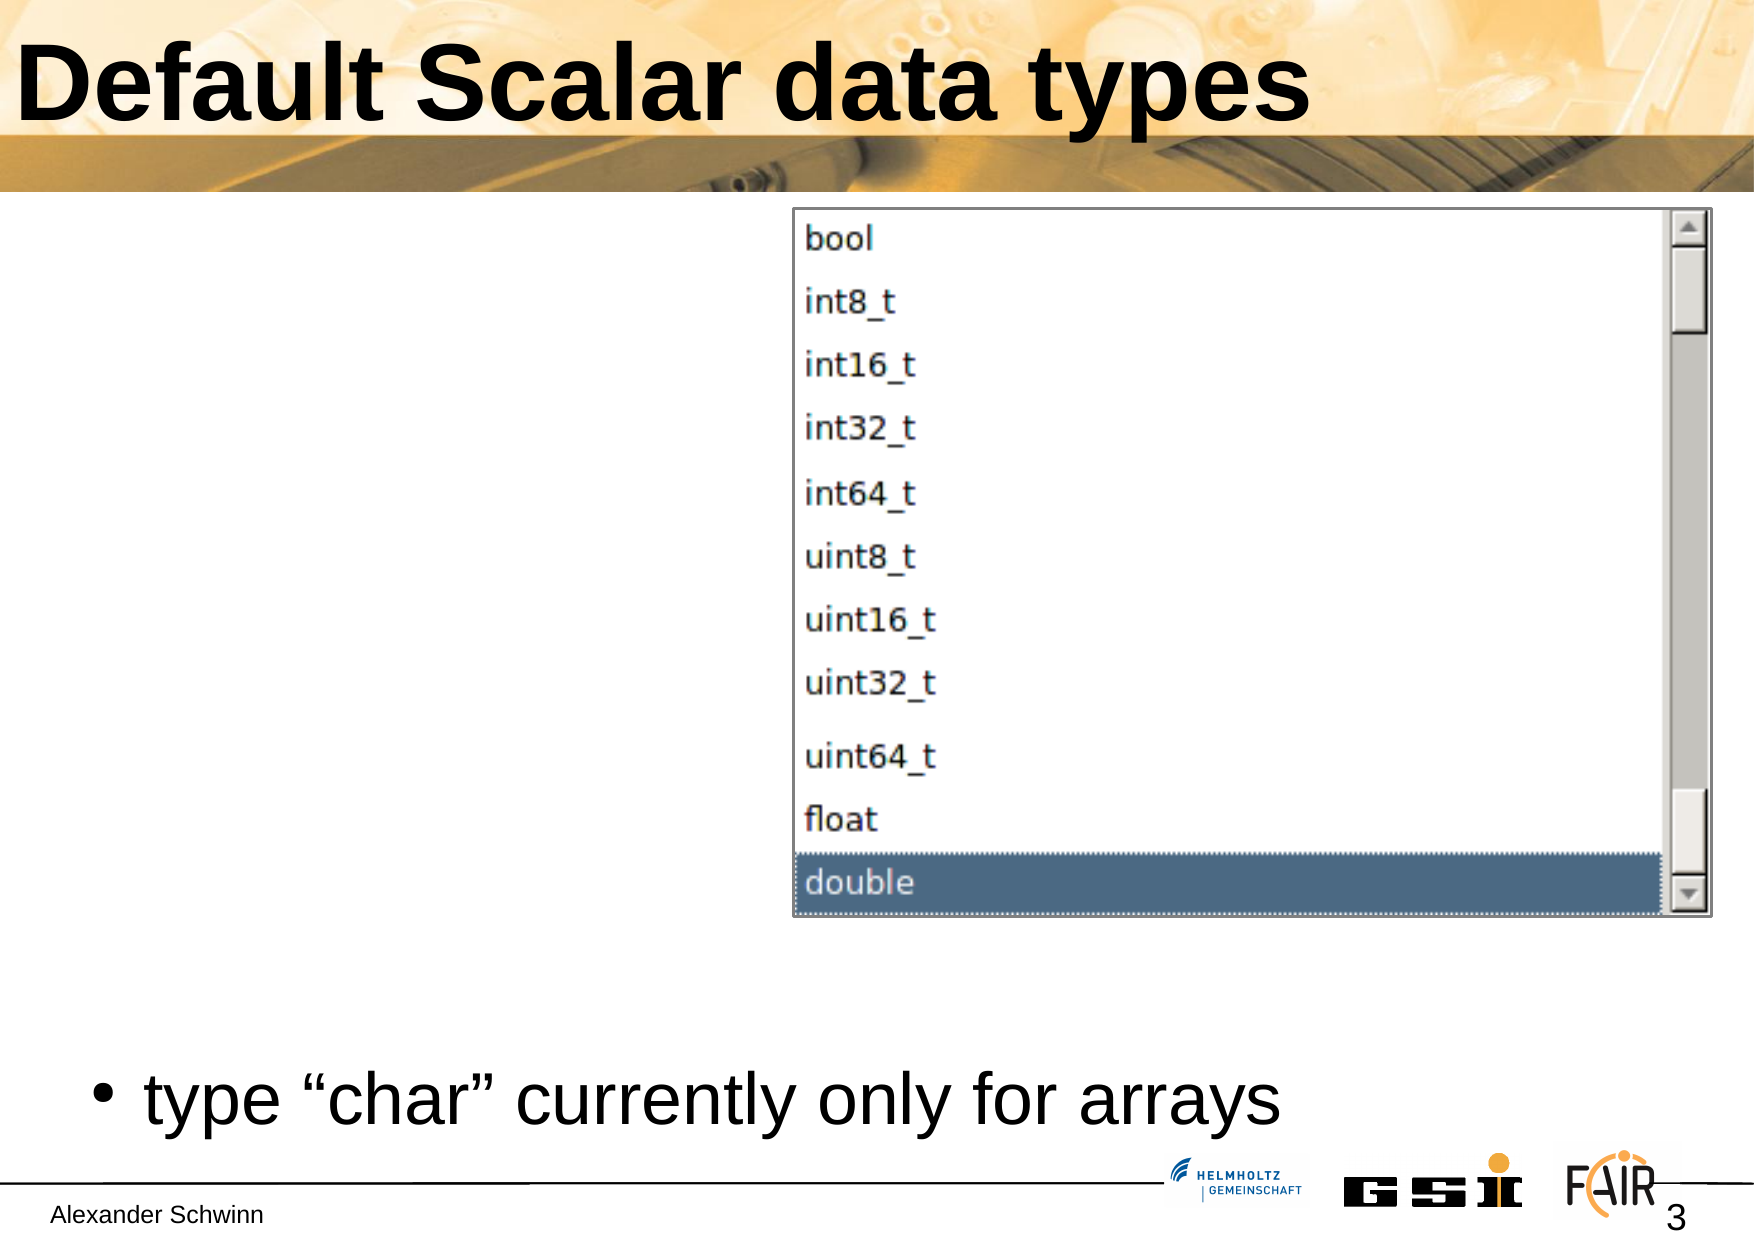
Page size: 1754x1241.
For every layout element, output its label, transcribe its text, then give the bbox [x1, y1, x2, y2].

picture [1553, 1141, 1682, 1220]
picture [0, 151, 1754, 193]
picture [795, 210, 1711, 916]
picture [1486, 1153, 1522, 1207]
title Default Scalar data types [0, 3, 1754, 151]
list type “char” currently only for arrays [72, 944, 1486, 1210]
